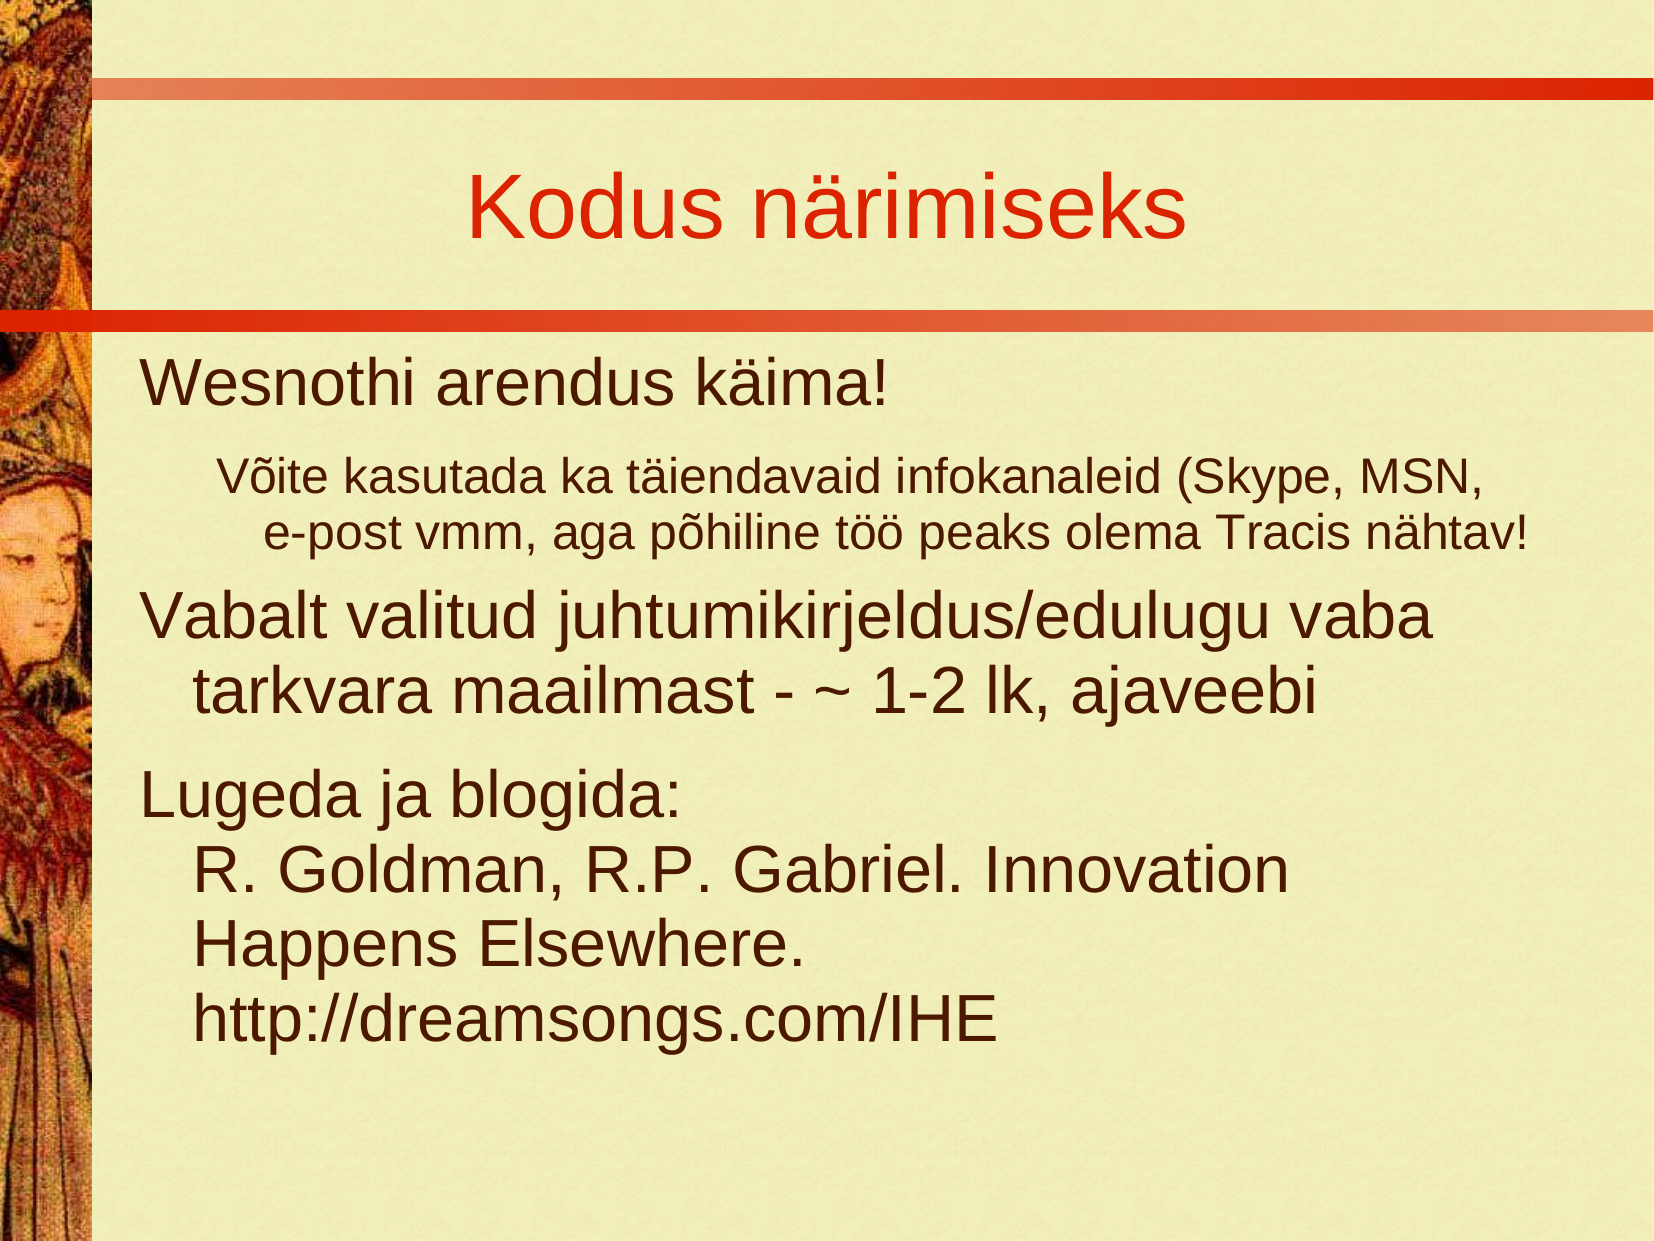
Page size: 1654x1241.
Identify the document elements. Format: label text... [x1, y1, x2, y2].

picture [0, 0, 1654, 310]
picture [0, 332, 1654, 1241]
title Kodus närimiseks [121, 102, 1534, 311]
list Wesnothi arendus käima! Võite kasutada ka täiendavaid infokanaleid (Skype, MSN, e-post vmm, aga põhiline töö peaks olema Tracis nähtav! Vabalt valitud juhtumikirjeldus/edulugu vaba tarkvara maailmast - ~ 1-2 lk, ajaveebi Lugeda ja blogida: R. Goldman, R.P. Gabriel. Innovation Happens Elsewhere. http://dreamsongs.com/IHE [121, 344, 1534, 1127]
